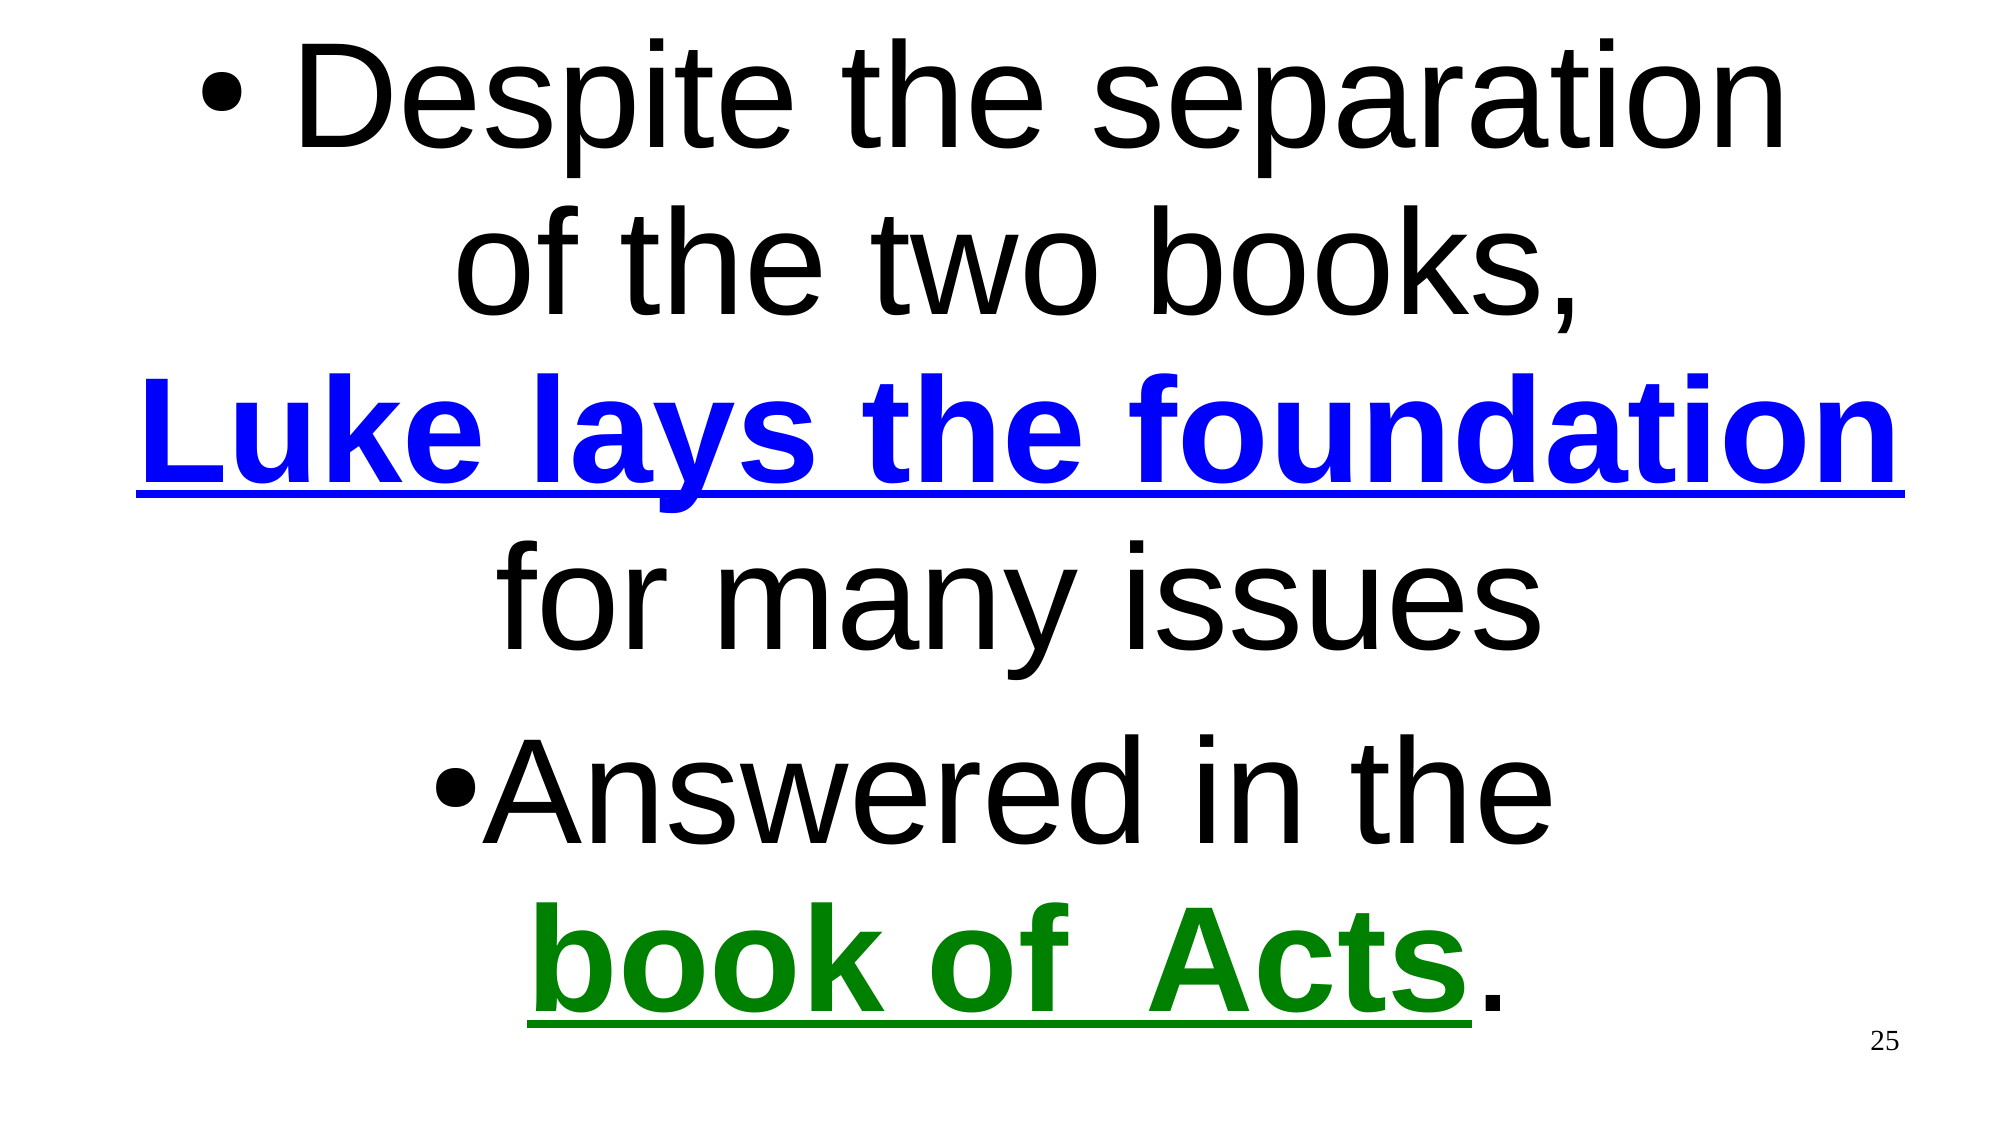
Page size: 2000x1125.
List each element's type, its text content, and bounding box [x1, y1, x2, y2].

text_box Despite the separation of the two books, Luke lays the foundation for many issues Answered in the book of Acts. [8, 3, 2000, 1125]
